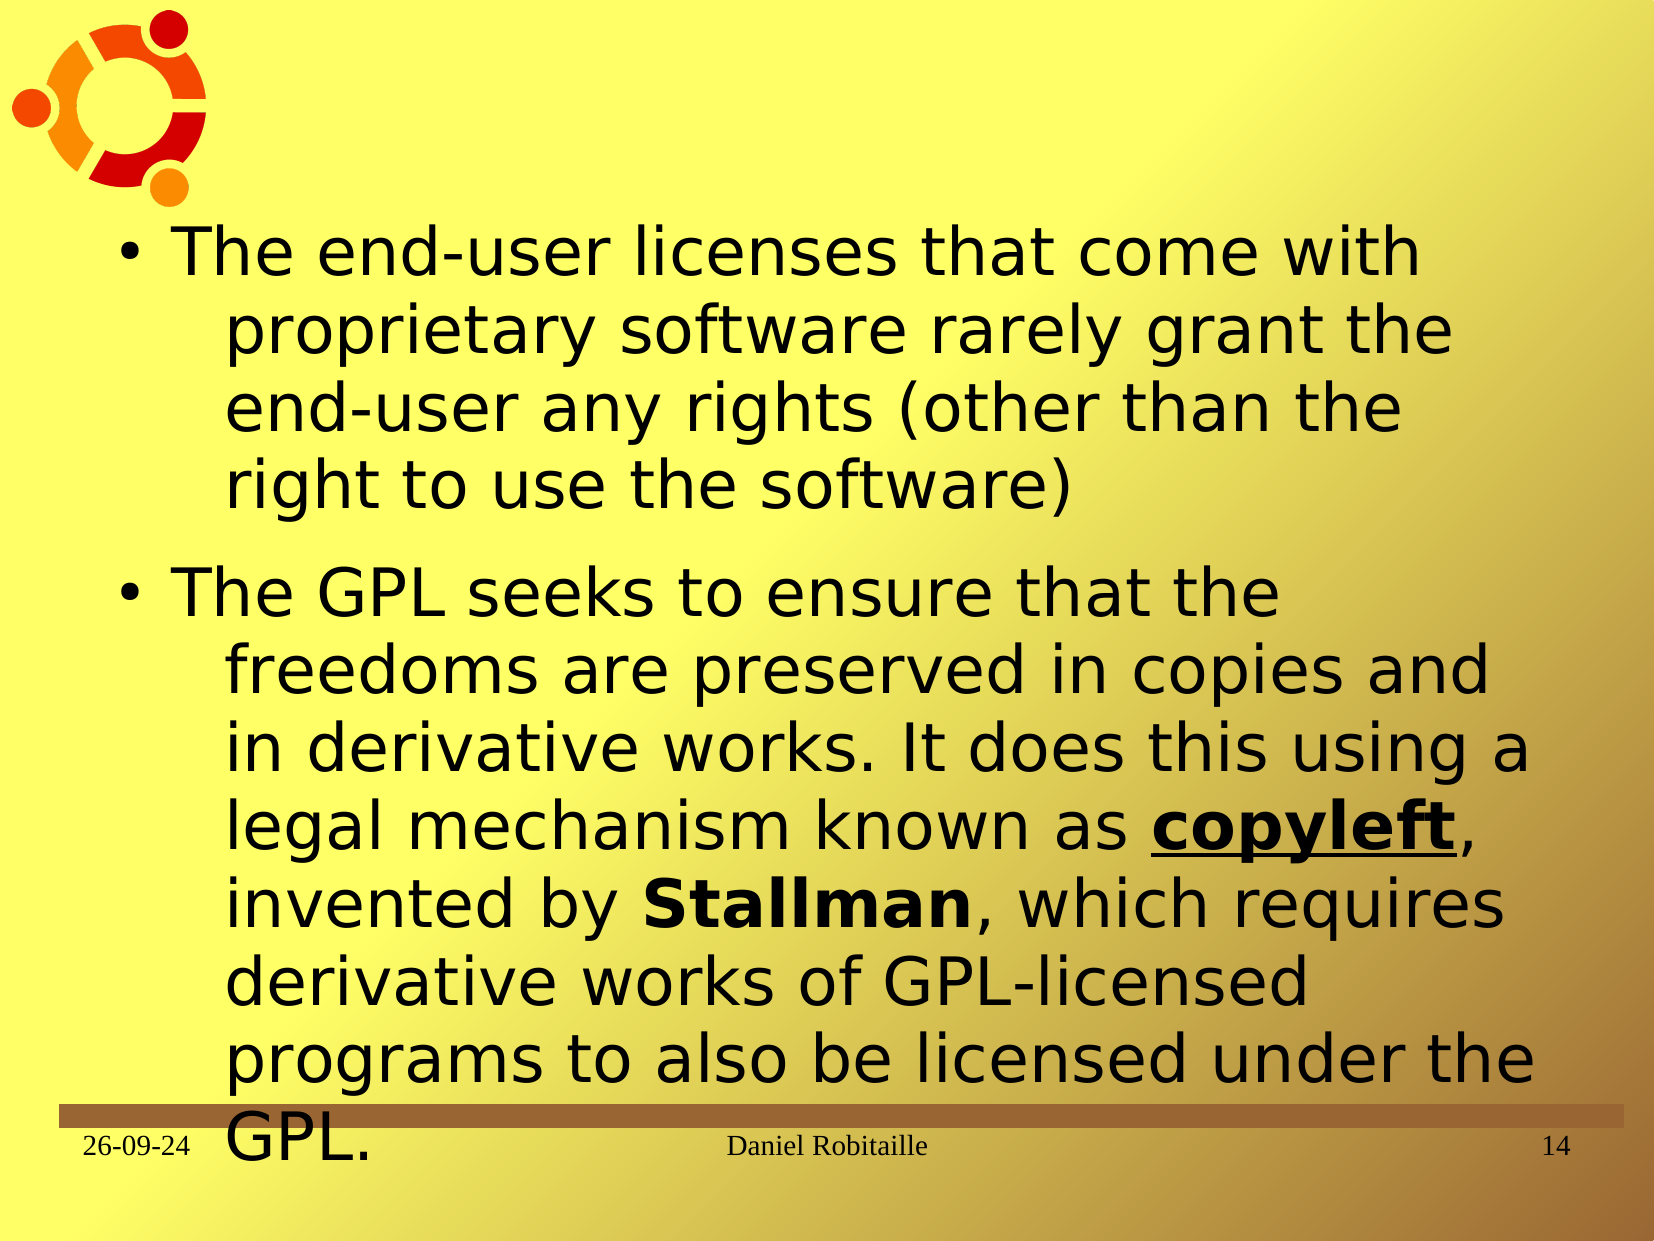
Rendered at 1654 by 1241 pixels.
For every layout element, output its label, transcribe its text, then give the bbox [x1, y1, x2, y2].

title [82, 49, 1571, 213]
list The end-user licenses that come with proprietary software rarely grant the end-user any rights (other than the right to use the software) The GPL seeks to ensure that the freedoms are preserved in copies and in derivative works. It does this using a legal mechanism known as copyleft, invented by Stallman, which requires derivative works of GPL-licensed programs to also be licensed under the GPL. [82, 213, 1571, 1099]
picture [12, 10, 207, 207]
